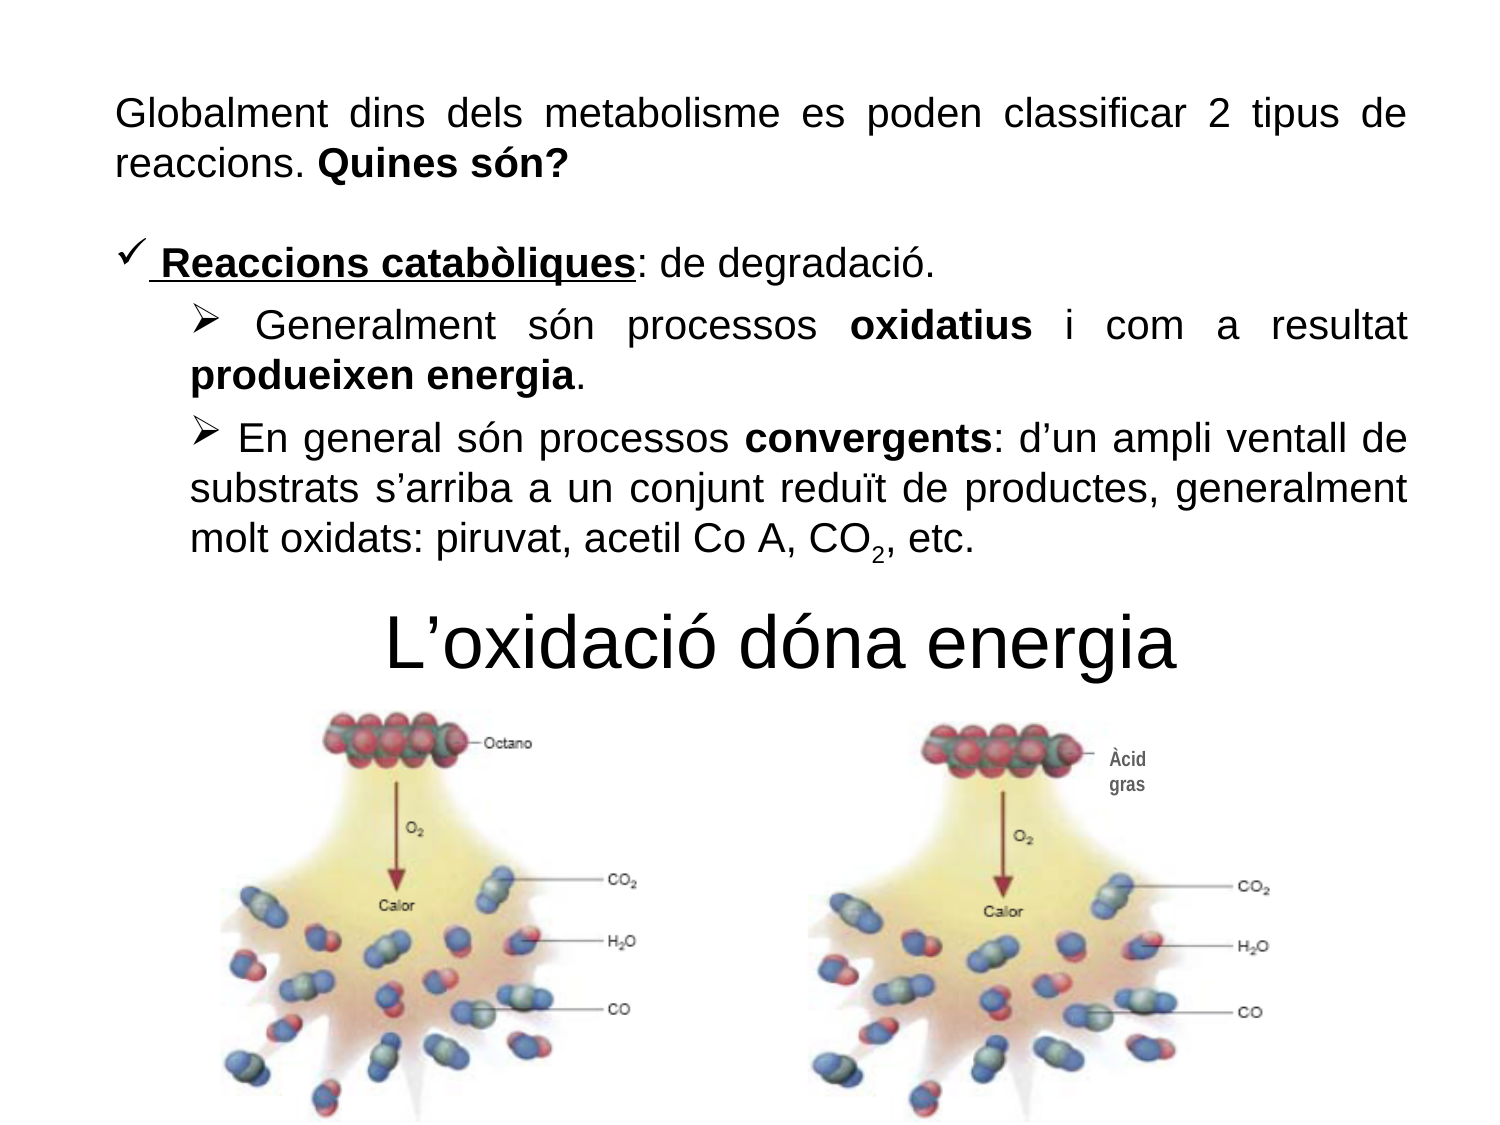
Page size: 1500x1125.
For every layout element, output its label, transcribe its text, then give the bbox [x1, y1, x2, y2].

picture [714, 704, 1317, 1125]
text_box Globalment dins dels metabolisme es poden classificar 2 tipus de reaccions. Quines són? Reaccions catabòliques: de degradació. Generalment són processos oxidatius i com a resultat produeixen energia. En general són processos convergents: d’un ampli ventall de substrats s’arriba a un conjunt reduït de productes, generalment molt oxidats: piruvat, acetil Co A, CO2, etc. [100, 78, 1424, 586]
text_box L’oxidació dóna energia [61, 586, 1500, 988]
text_box Àcid gras [1094, 737, 1192, 803]
picture [136, 692, 680, 1125]
